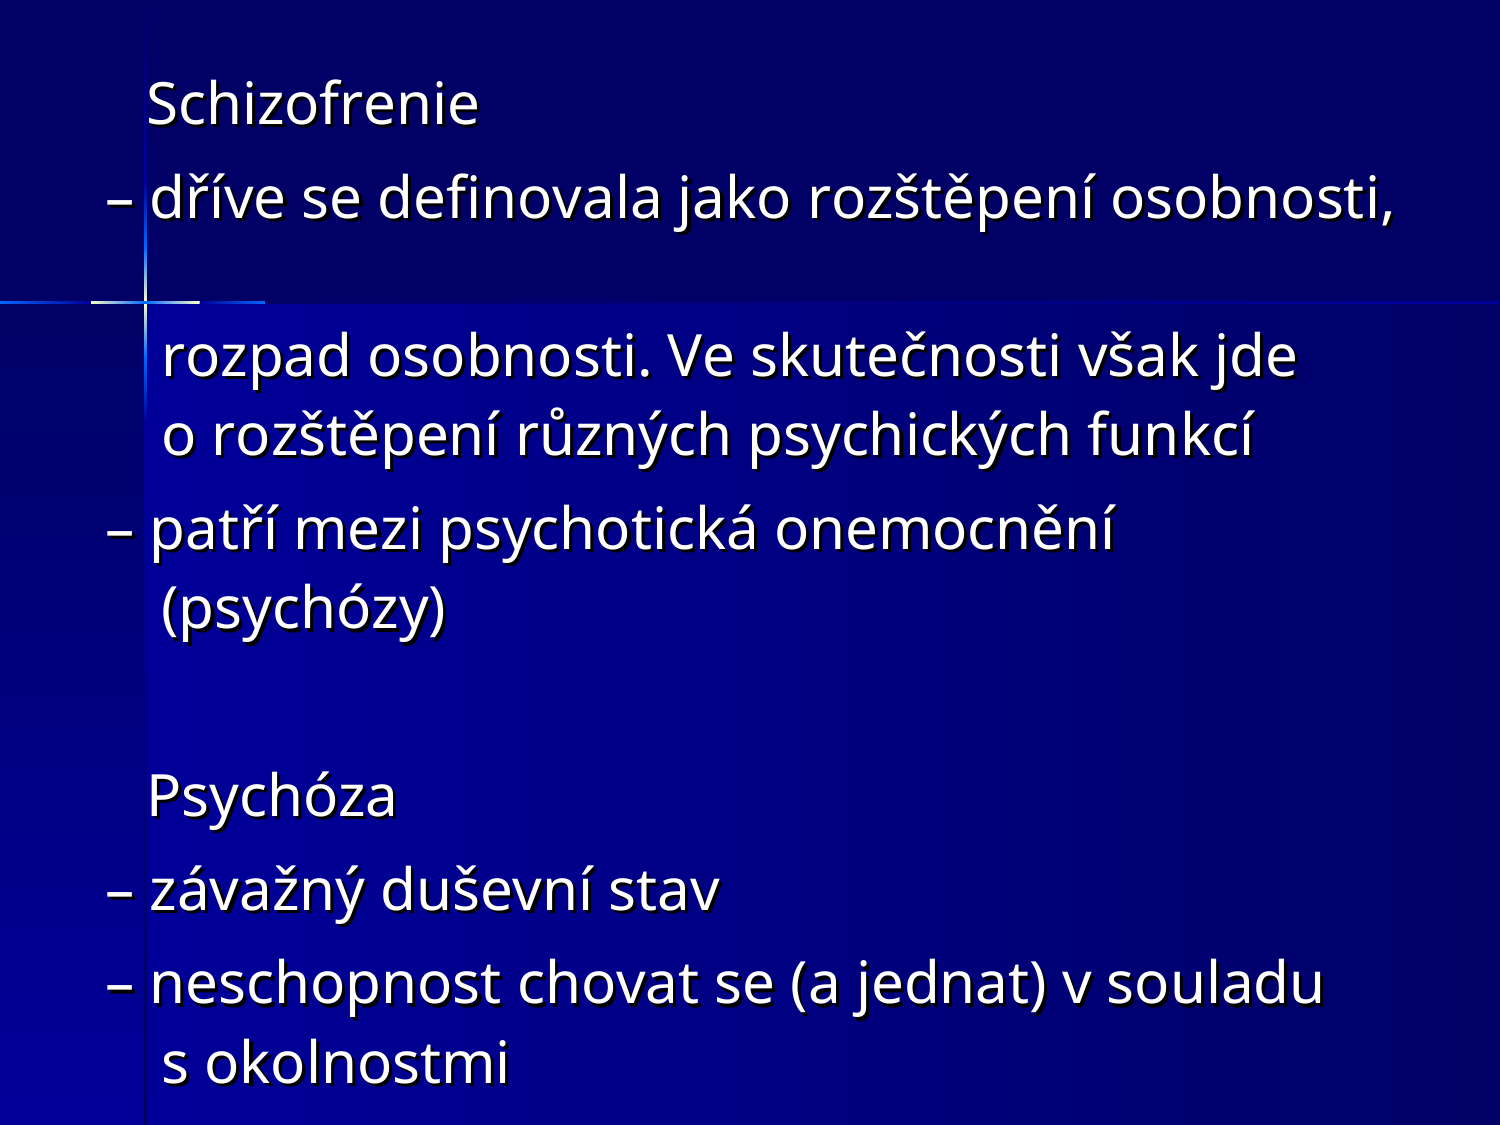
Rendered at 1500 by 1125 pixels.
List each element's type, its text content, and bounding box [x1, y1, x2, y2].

list Schizofrenie – dříve se definovala jako rozštěpení osobnosti, rozpad osobnosti. Ve skutečnosti však jde o rozštěpení různých psychických funkcí – patří mezi psychotická onemocnění (psychózy) Psychóza – závažný duševní stav – neschopnost chovat se (a jednat) v souladu s okolnostmi – onemocnění s organickými poruchami mozku [75, 54, 1426, 1015]
